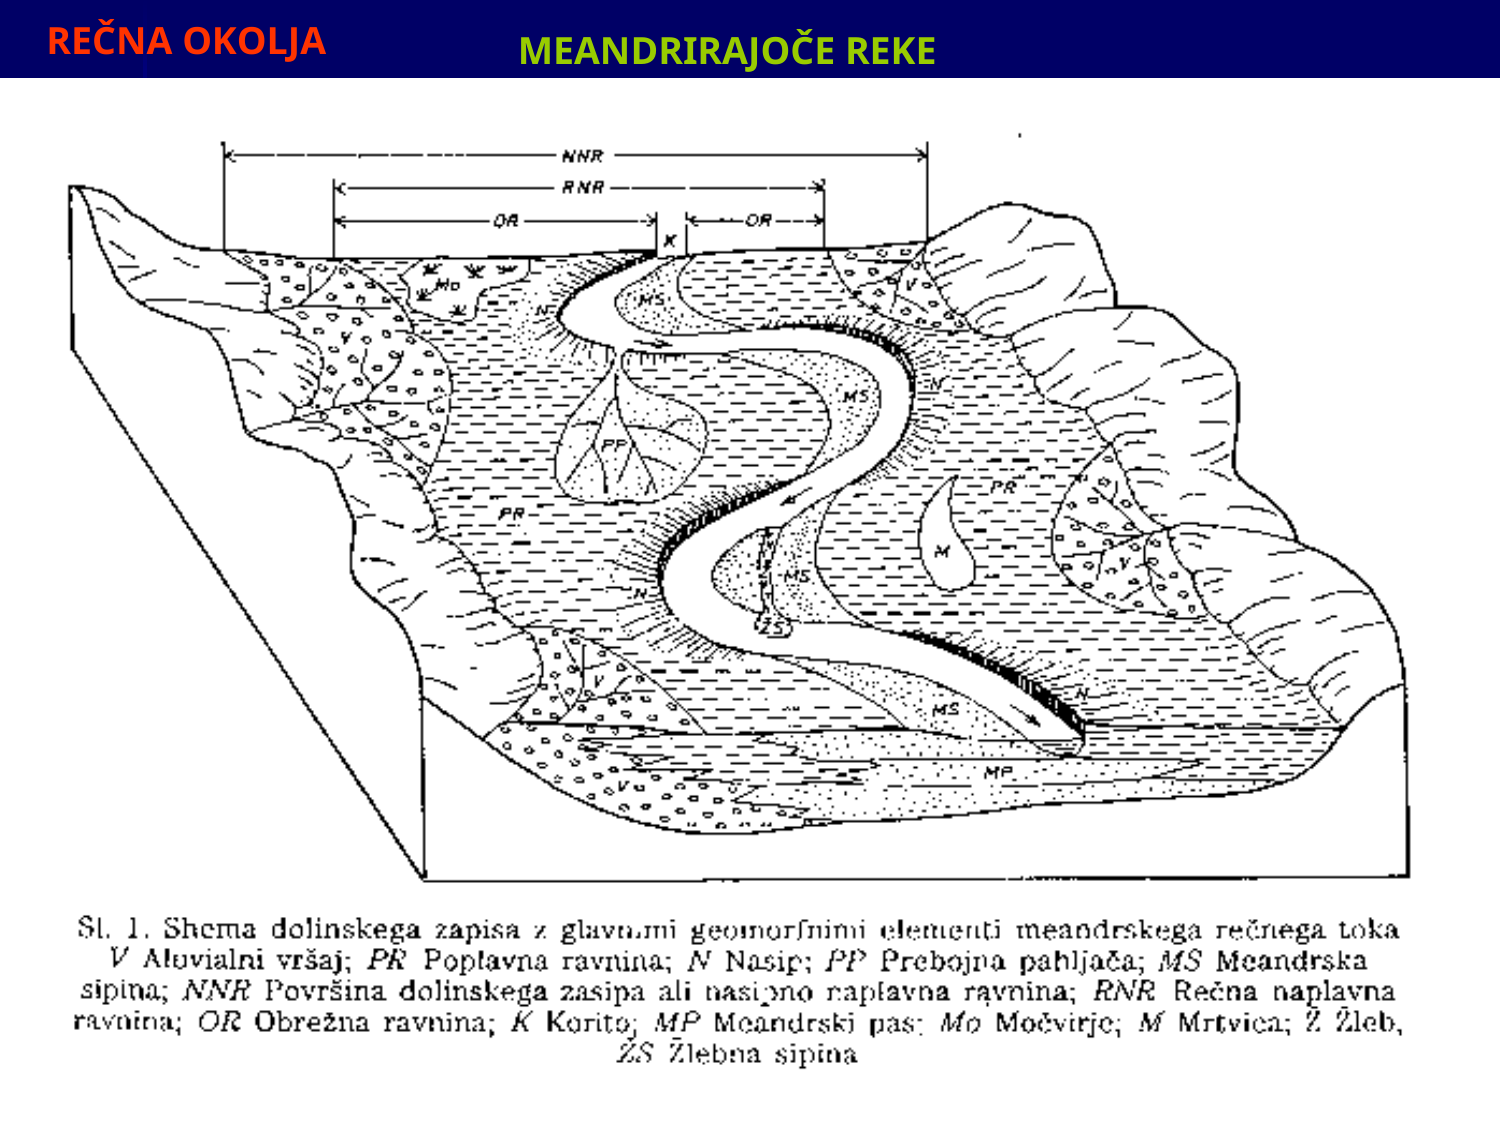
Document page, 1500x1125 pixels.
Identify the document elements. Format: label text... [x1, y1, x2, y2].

picture [0, 78, 1500, 1125]
text_box REČNA OKOLJA [31, 9, 342, 71]
text_box MEANDRIRAJOČE REKE [503, 18, 953, 80]
